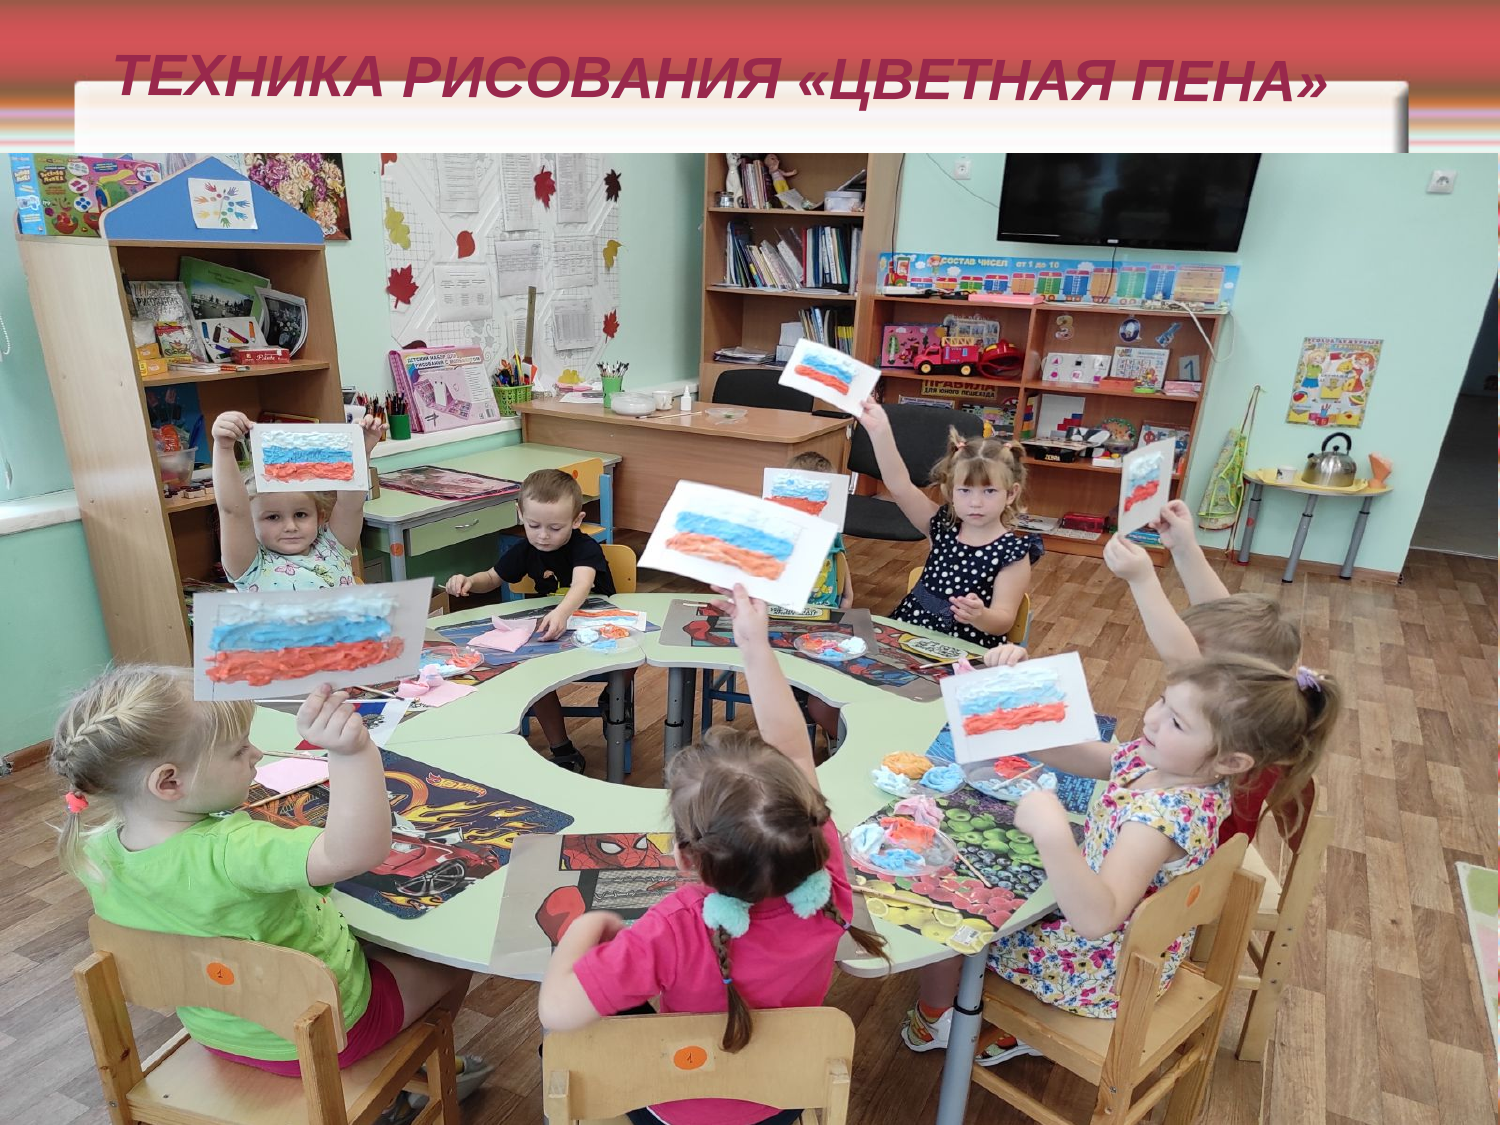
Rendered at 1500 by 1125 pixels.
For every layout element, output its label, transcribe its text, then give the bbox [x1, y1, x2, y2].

picture [0, 0, 1500, 1125]
title ТЕХНИКА РИСОВАНИЯ «ЦВЕТНАЯ ПЕНА» [58, 0, 1383, 157]
